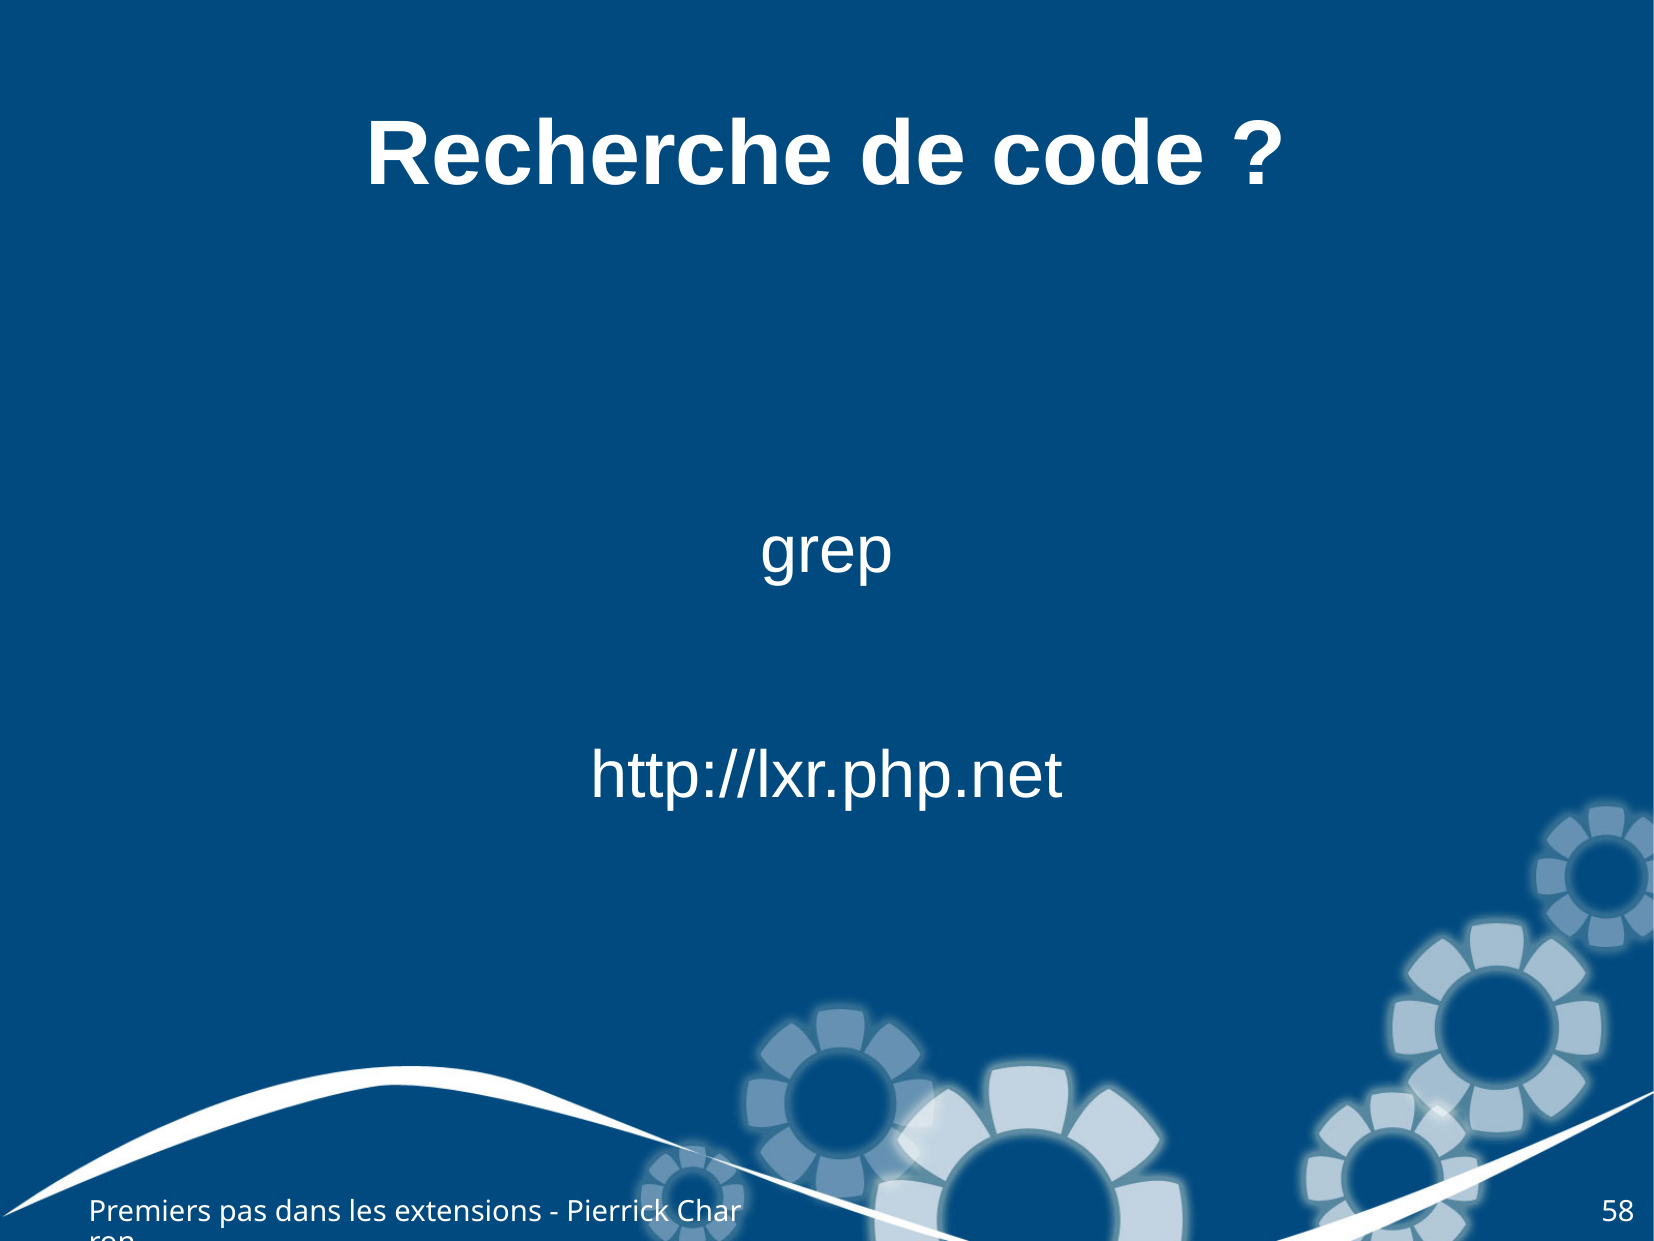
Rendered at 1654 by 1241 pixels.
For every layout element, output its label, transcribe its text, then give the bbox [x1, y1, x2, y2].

subtitle grep http://lxr.php.net [82, 297, 1571, 1102]
picture [0, 0, 1654, 1241]
title Recherche de code ? [82, 56, 1571, 250]
